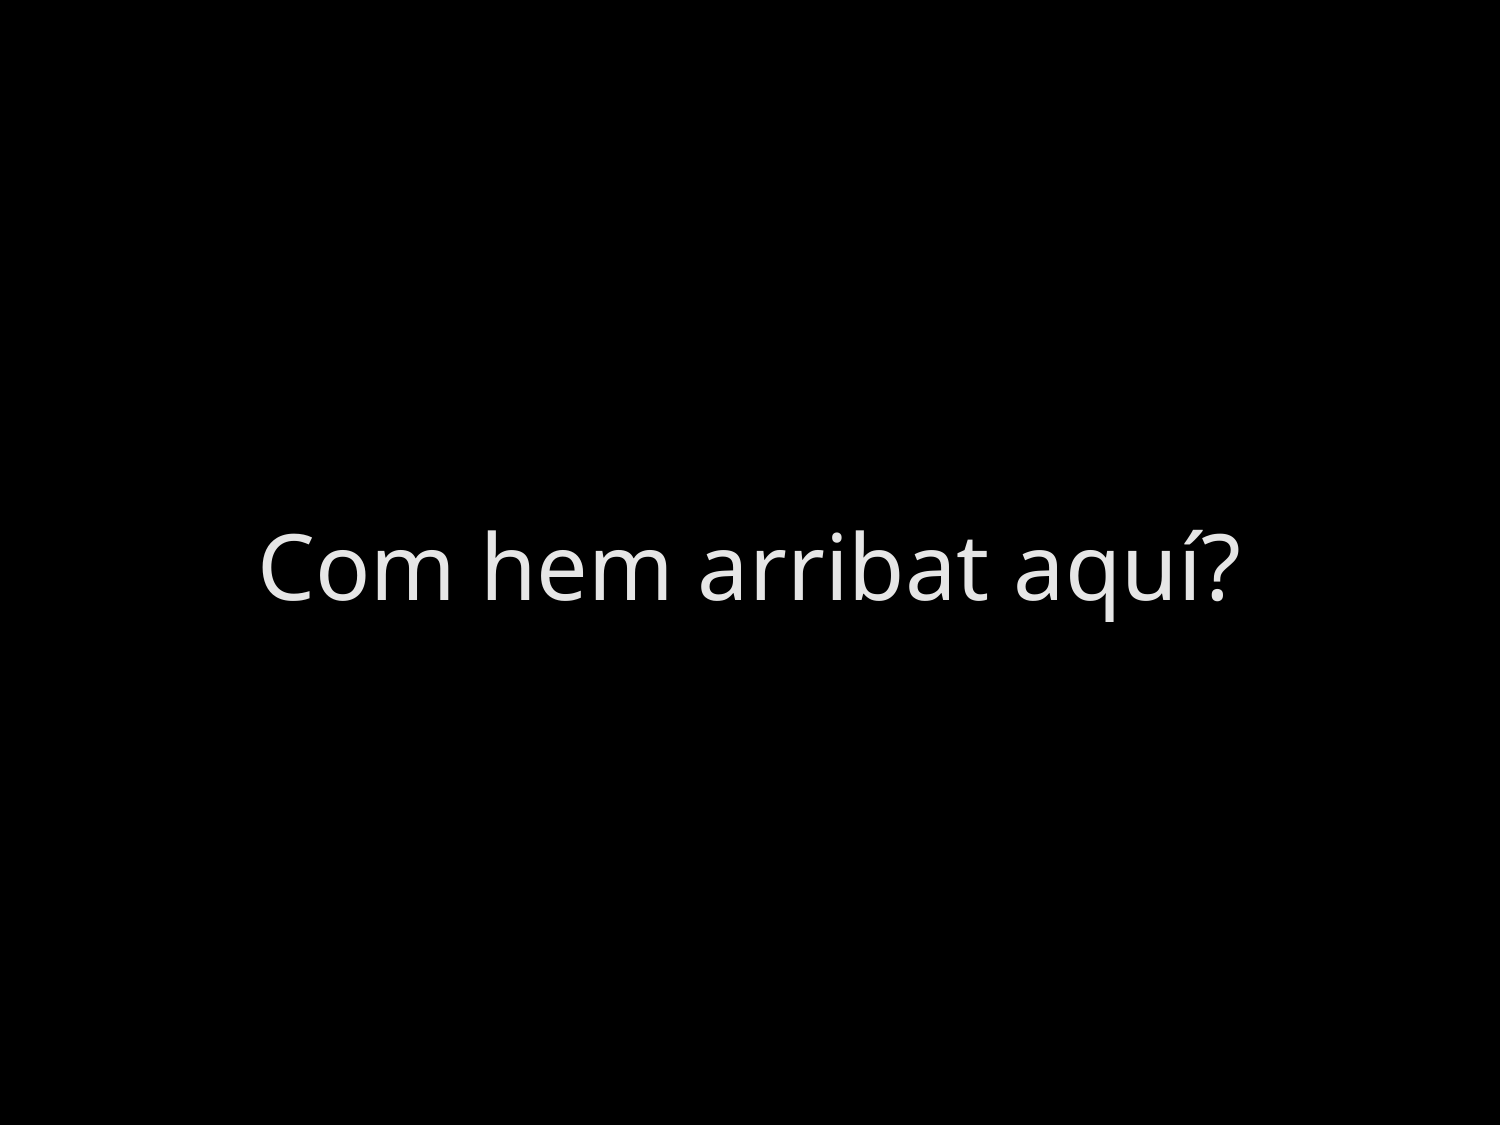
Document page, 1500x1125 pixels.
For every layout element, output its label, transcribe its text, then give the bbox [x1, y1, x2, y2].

subtitle Com hem arribat aquí? [109, 112, 1391, 1013]
